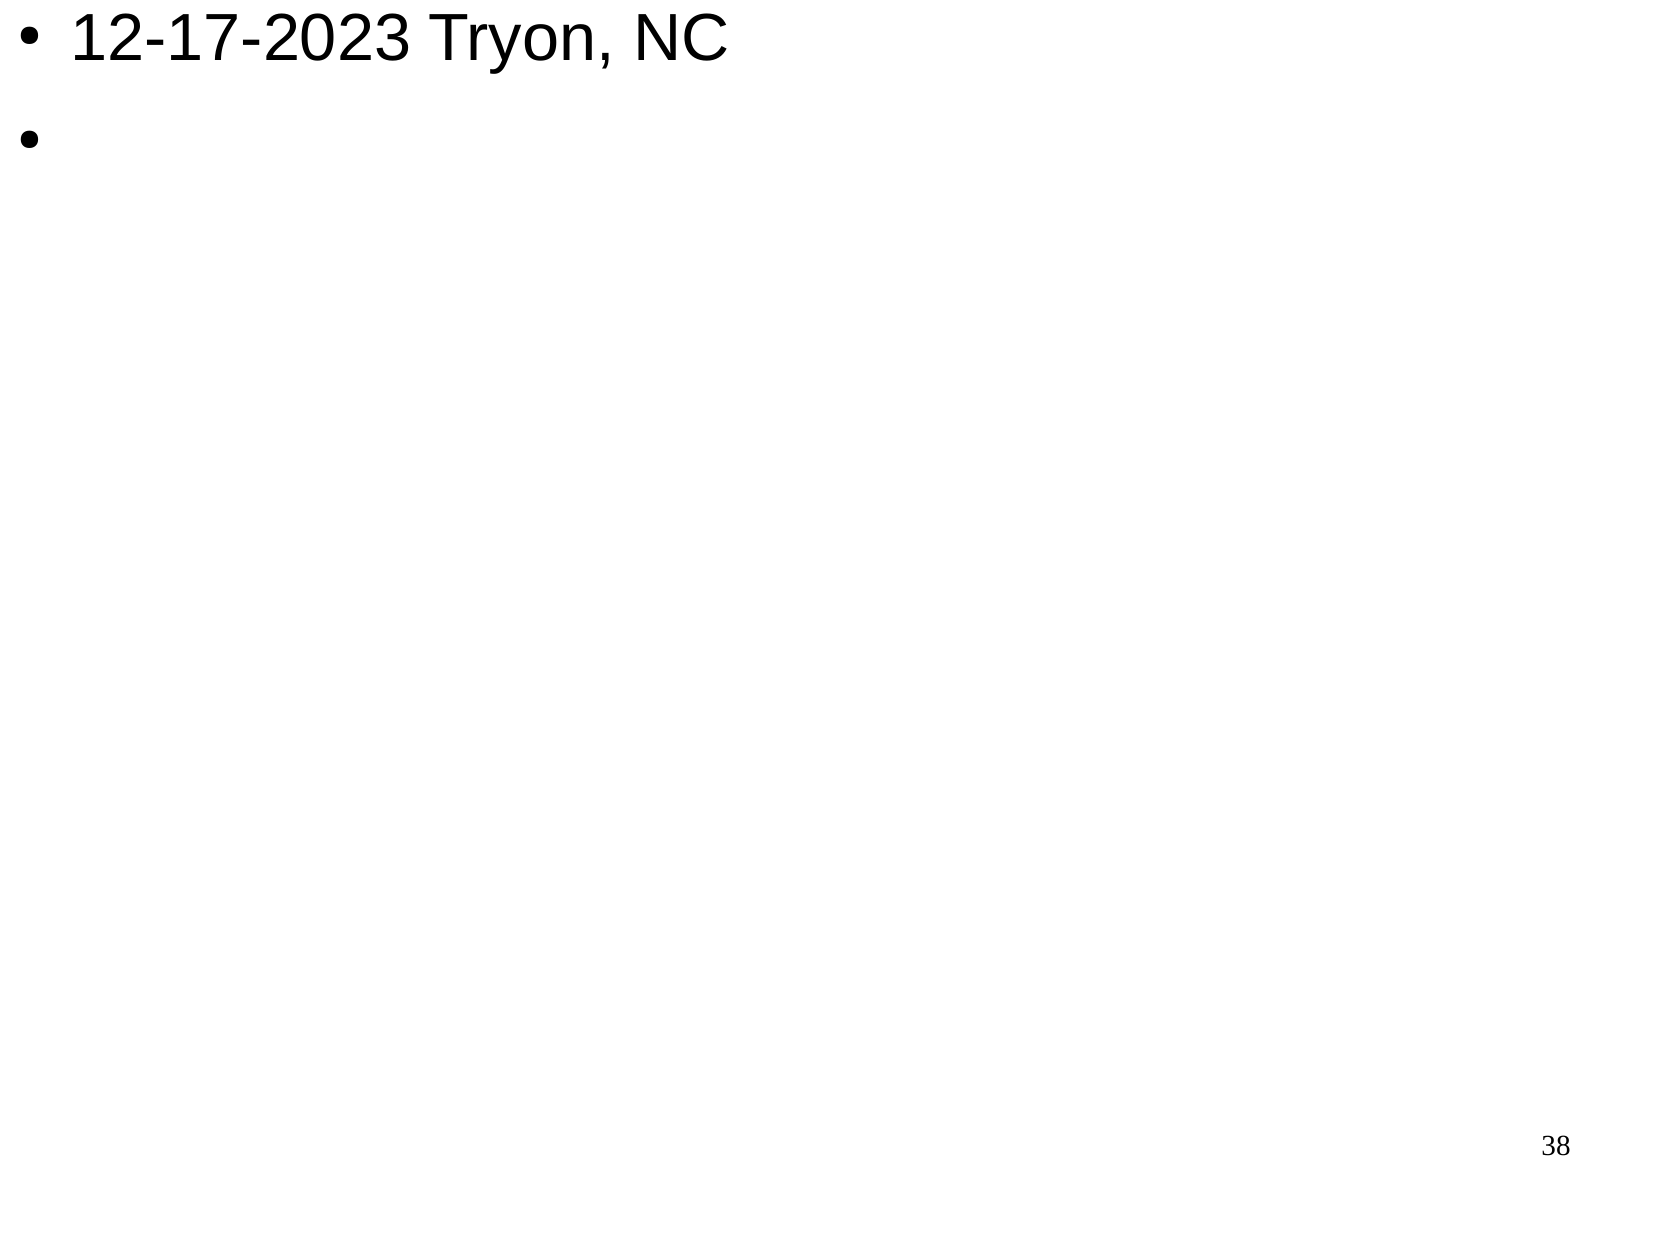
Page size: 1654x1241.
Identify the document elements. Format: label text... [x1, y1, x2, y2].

list 12-17-2023 Tryon, NC [0, 0, 1613, 1201]
